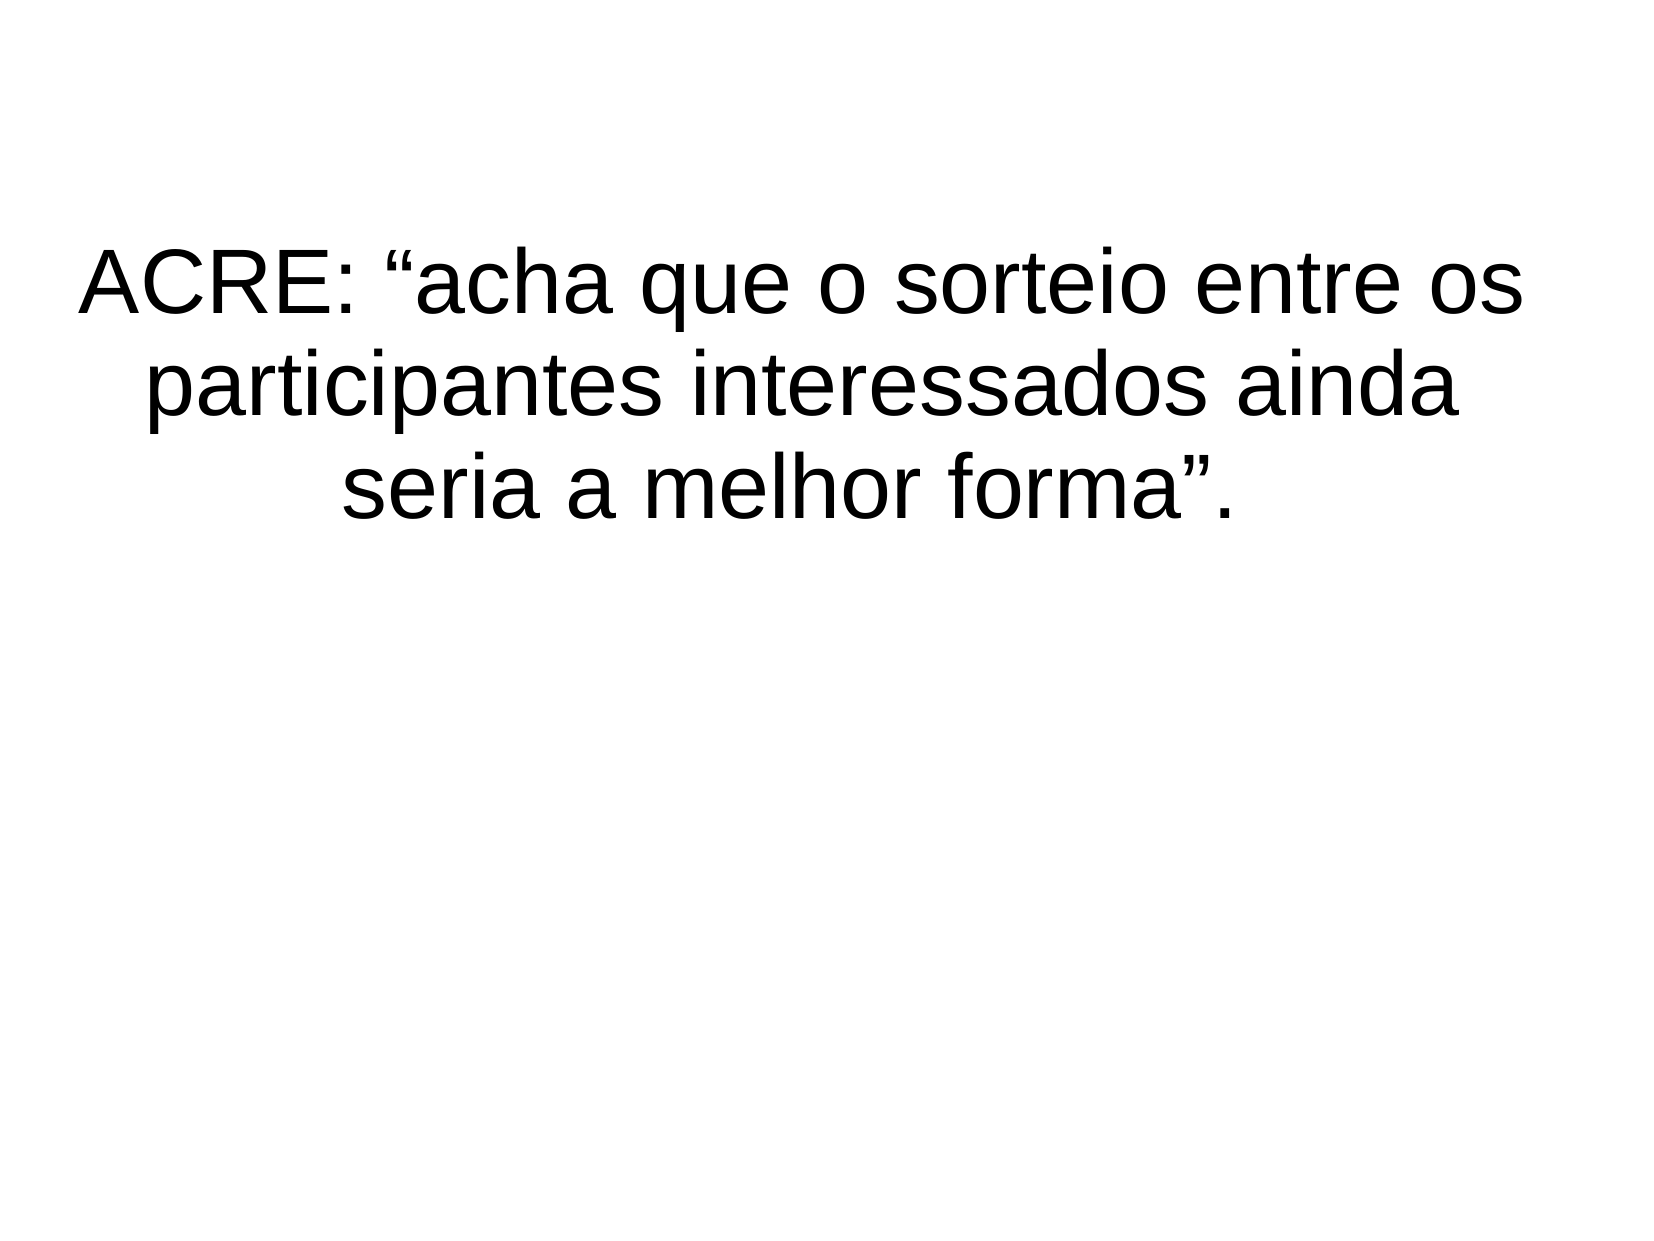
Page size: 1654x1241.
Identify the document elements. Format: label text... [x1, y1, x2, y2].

title ACRE: “acha que o sorteio entre os participantes interessados ainda seria a melhor forma”. [59, 177, 1548, 591]
